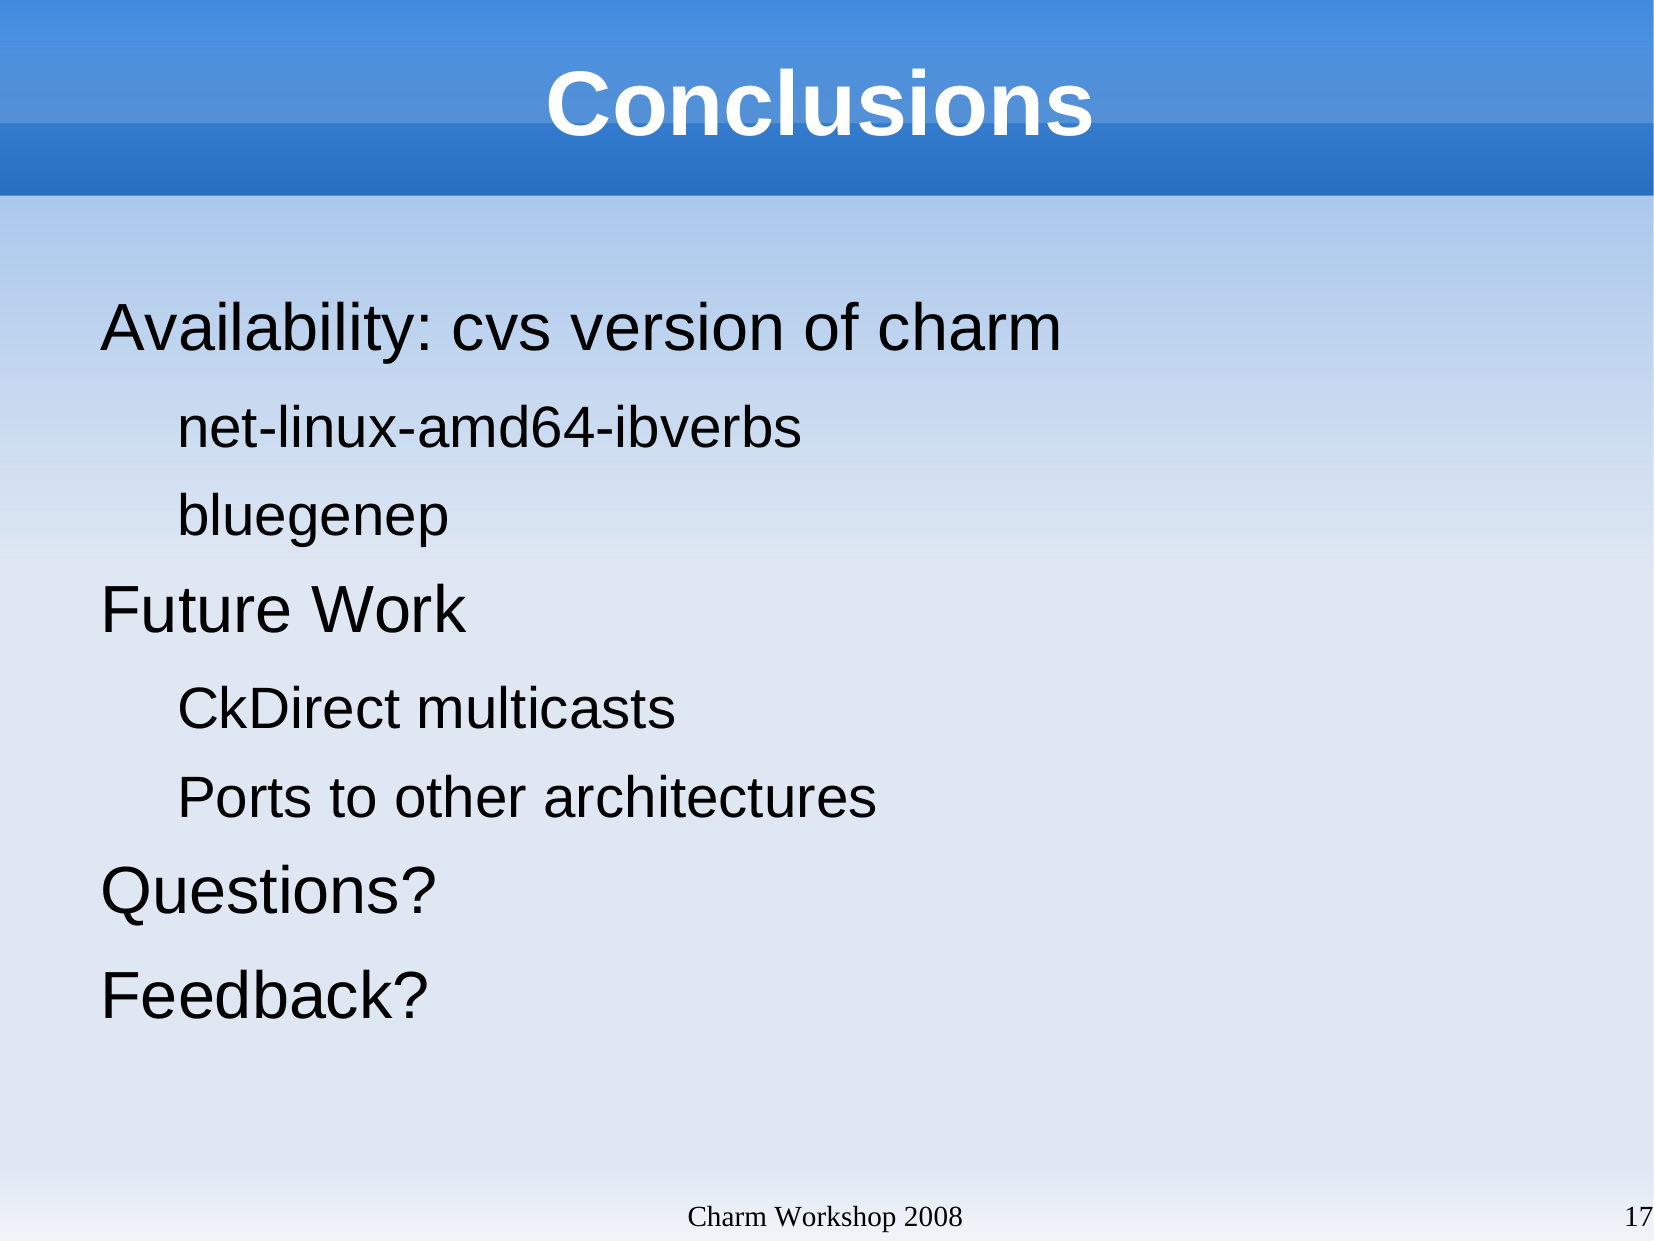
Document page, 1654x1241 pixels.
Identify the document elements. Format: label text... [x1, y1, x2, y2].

list Availability: cvs version of charm net-linux-amd64-ibverbs bluegenep Future Work CkDirect multicasts Ports to other architectures Questions? Feedback? [82, 290, 1571, 1109]
picture [0, 0, 1654, 1241]
title Conclusions [76, 0, 1565, 208]
